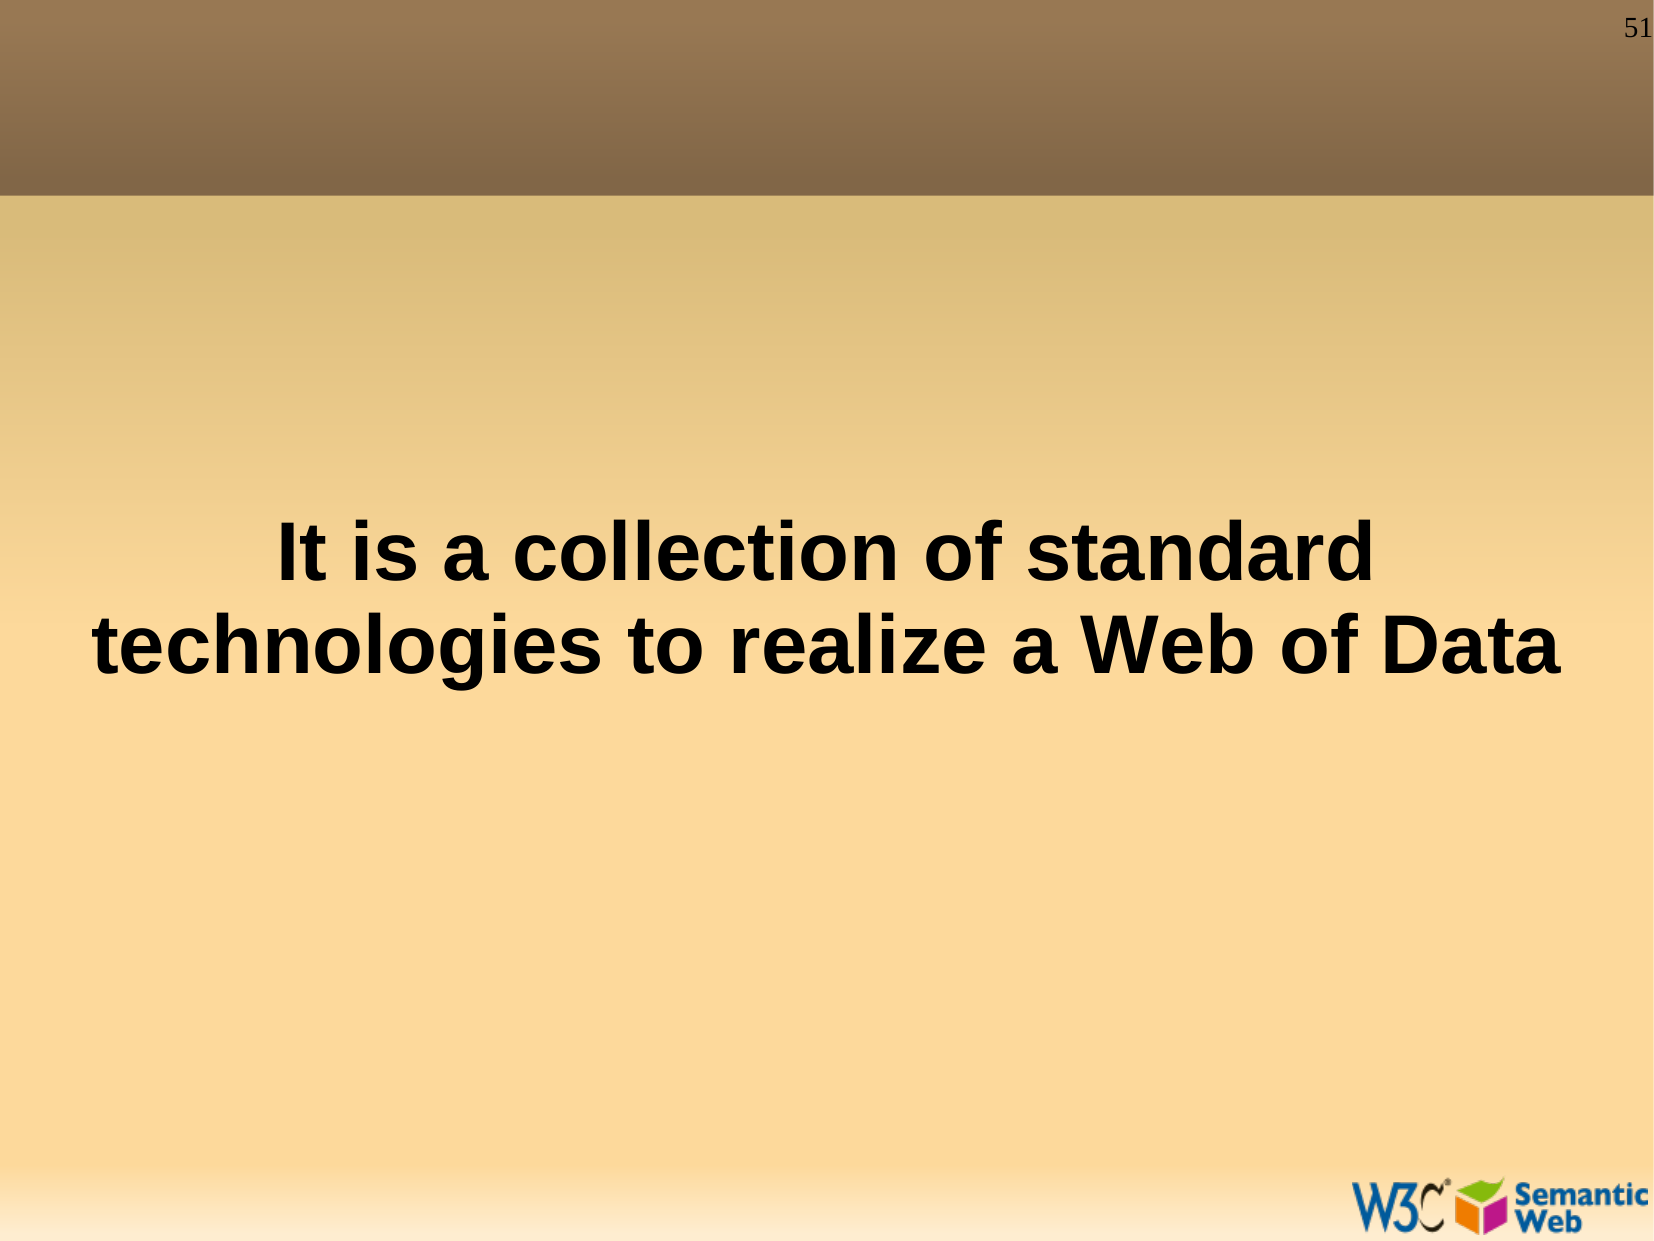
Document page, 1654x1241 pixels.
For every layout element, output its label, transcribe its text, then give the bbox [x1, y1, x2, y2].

picture [0, 0, 1654, 1241]
title It is a collection of standard technologies to realize a Web of Data [59, 504, 1595, 692]
